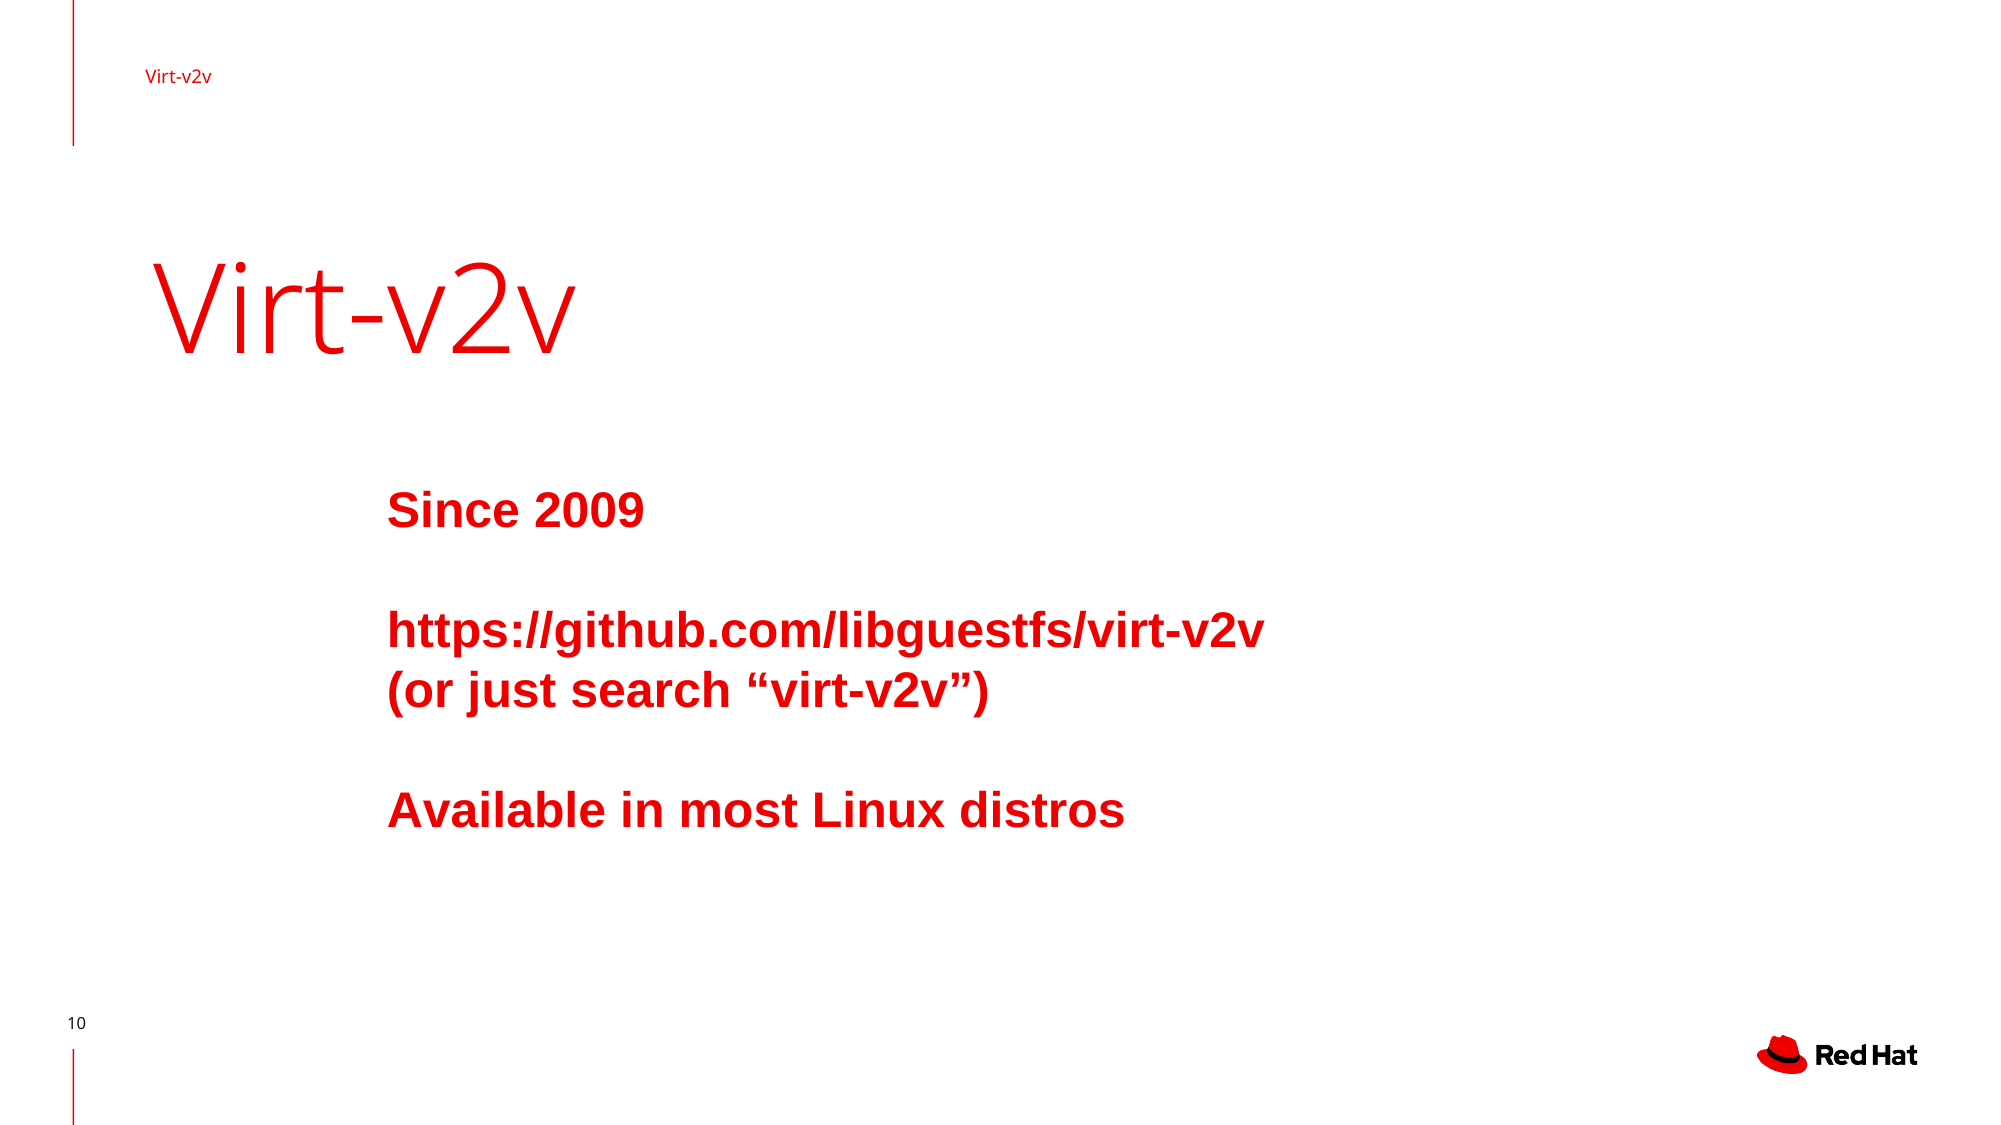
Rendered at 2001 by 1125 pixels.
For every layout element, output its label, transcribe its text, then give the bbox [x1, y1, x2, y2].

picture [1757, 1035, 1918, 1074]
text_box Virt-v2v [73, 9, 918, 144]
text_box Since 2009 https://github.com/libguestfs/virt-v2v (or just search “virt-v2v”) Available in most Linux distros [372, 470, 1390, 973]
title Virt-v2v [81, 213, 1236, 427]
